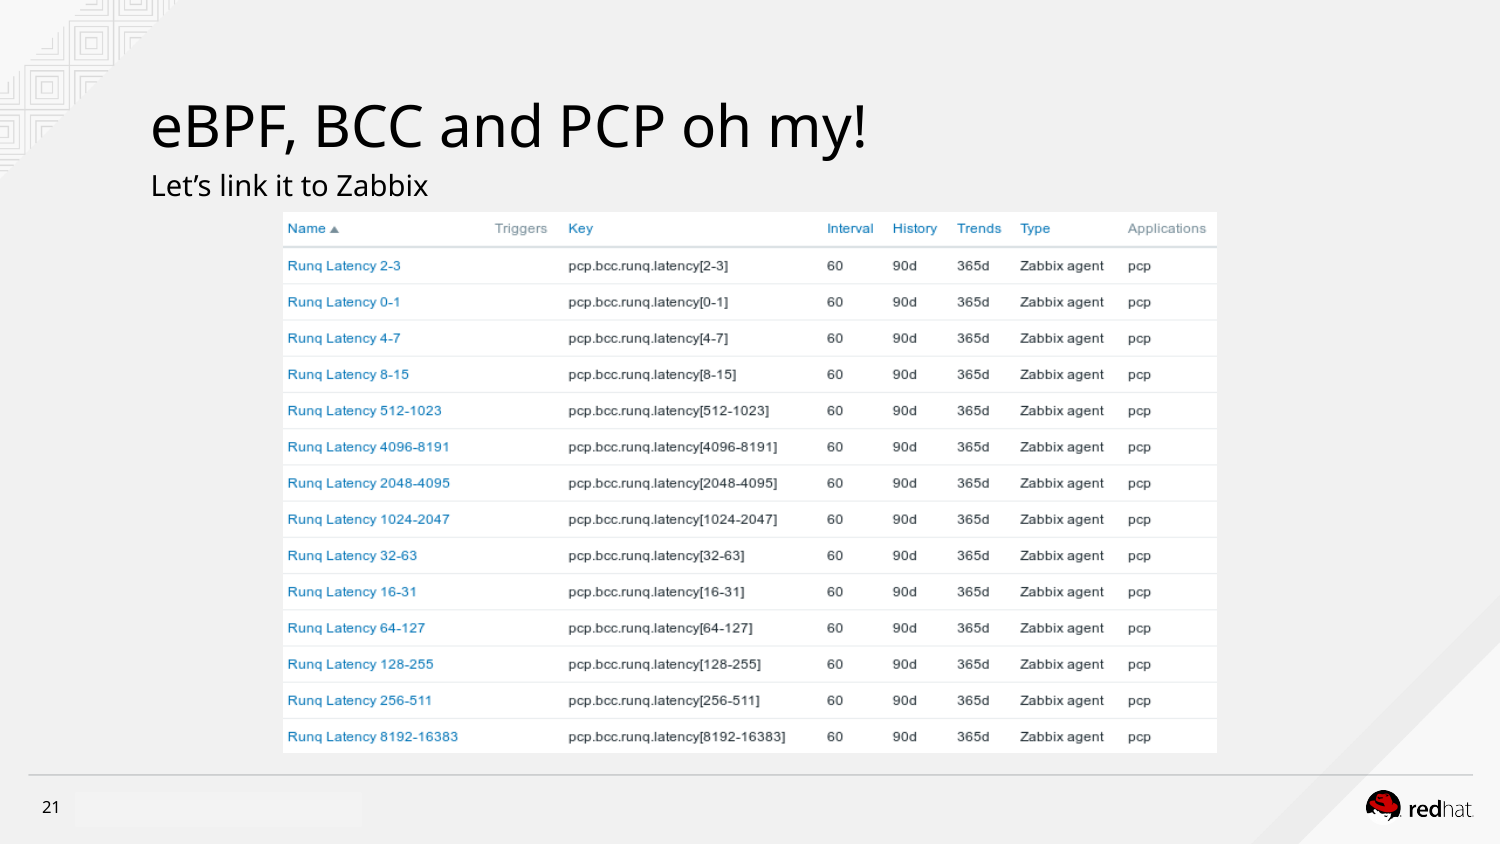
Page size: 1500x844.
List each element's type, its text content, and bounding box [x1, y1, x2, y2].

picture [0, 0, 1500, 844]
subtitle Let’s link it to Zabbix [135, 152, 1365, 218]
title eBPF, BCC and PCP oh my! [135, 0, 1365, 152]
slide_number <number> [16, 776, 77, 842]
